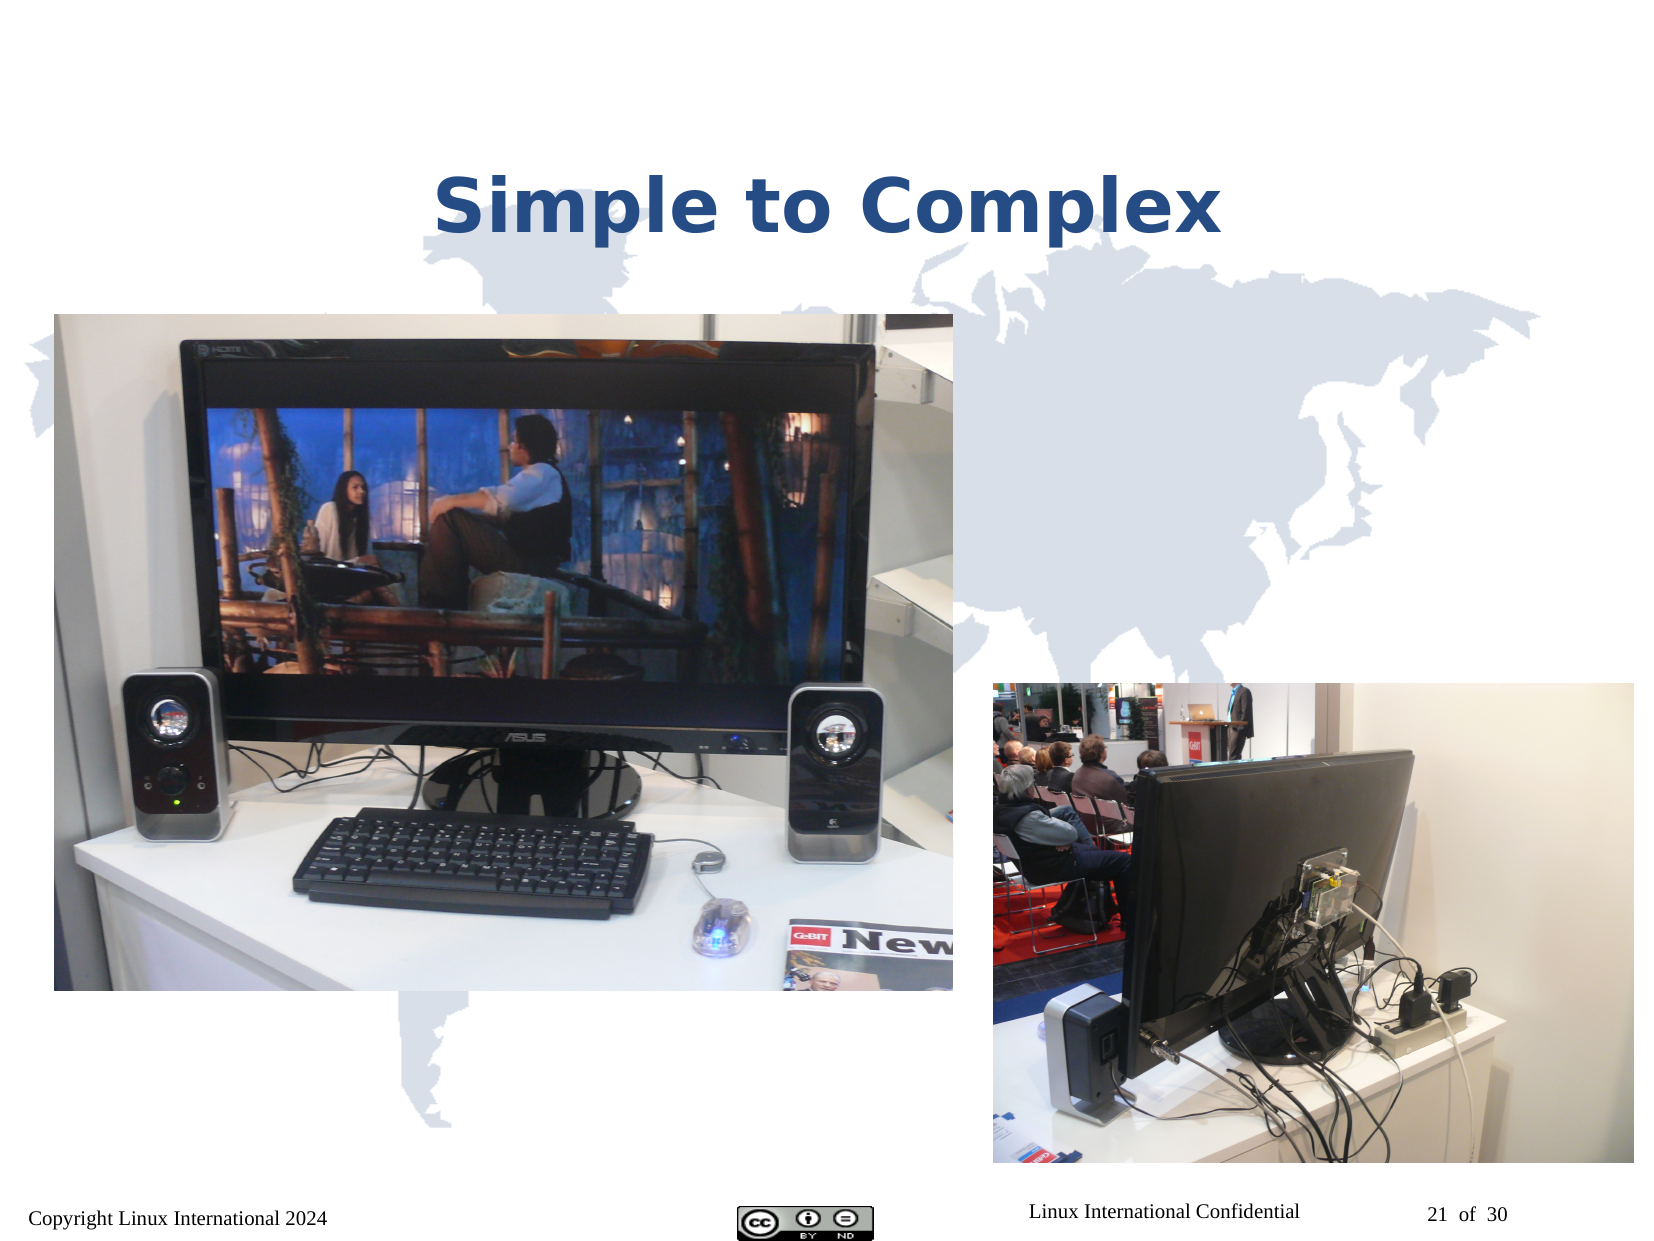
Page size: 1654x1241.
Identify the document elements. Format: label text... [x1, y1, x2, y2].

picture [0, 108, 1634, 1164]
picture [737, 1206, 874, 1241]
title Simple to Complex [121, 102, 1534, 310]
